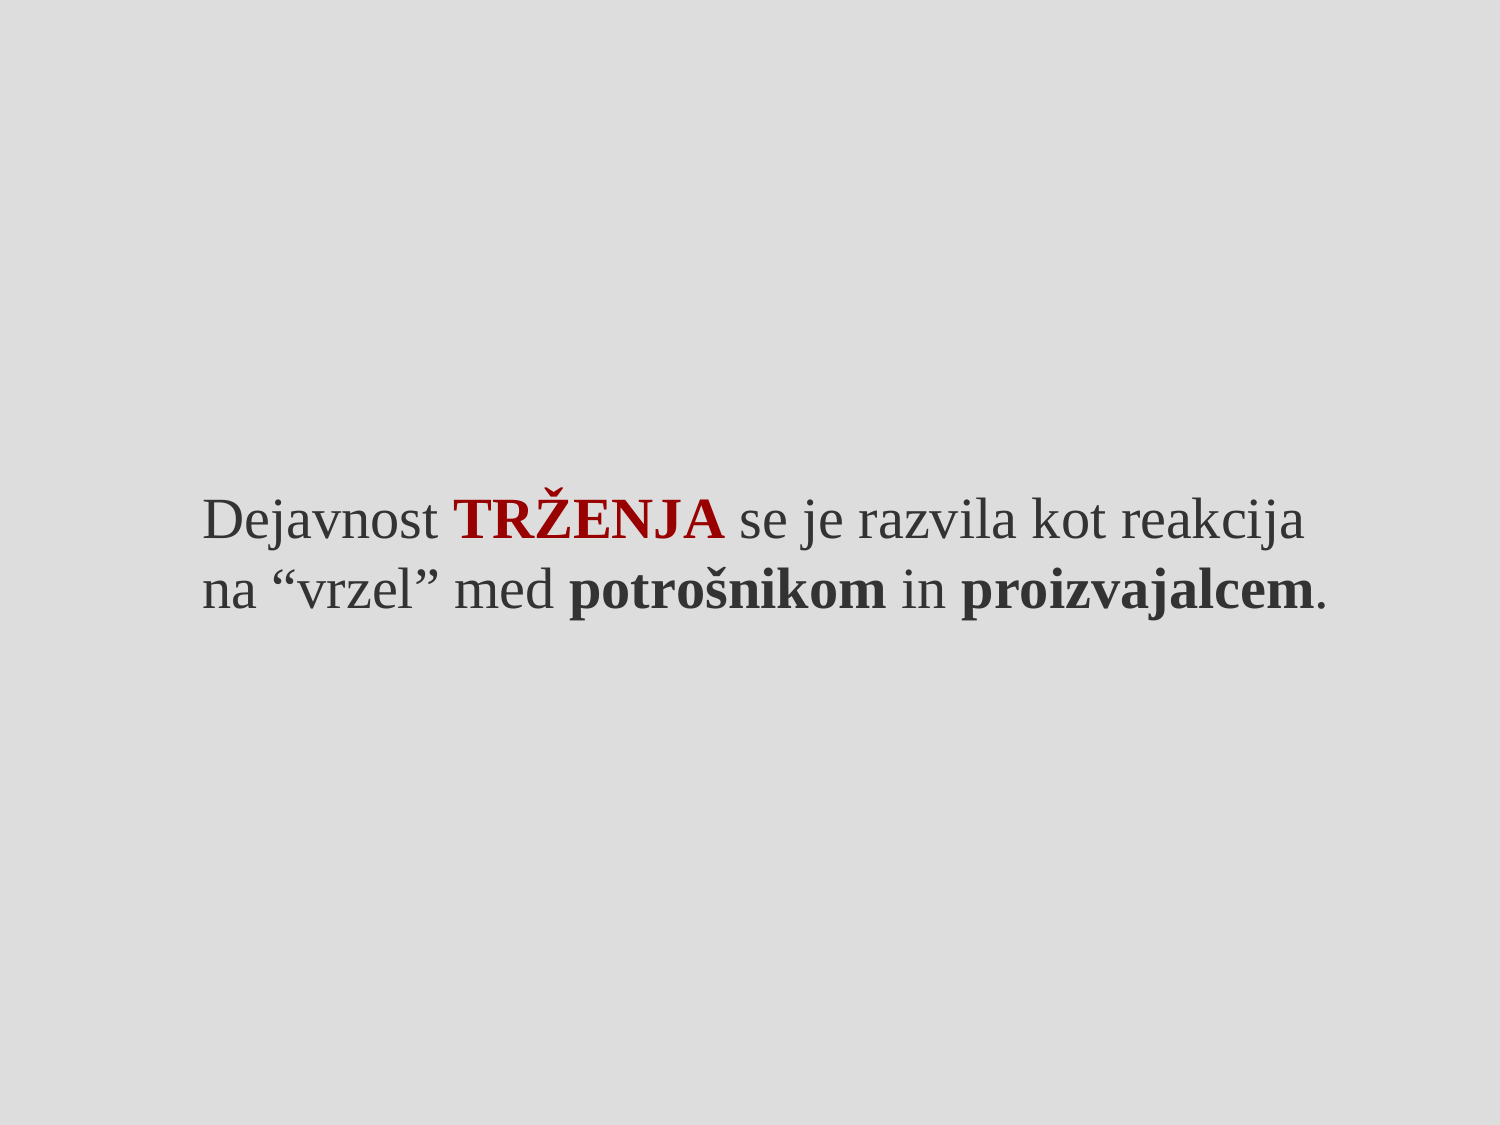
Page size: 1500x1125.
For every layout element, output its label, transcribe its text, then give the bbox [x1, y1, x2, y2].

title Dejavnost TRŽENJA se je razvila kot reakcija na “vrzel” med potrošnikom in proizvajalcem. [187, 224, 1375, 876]
